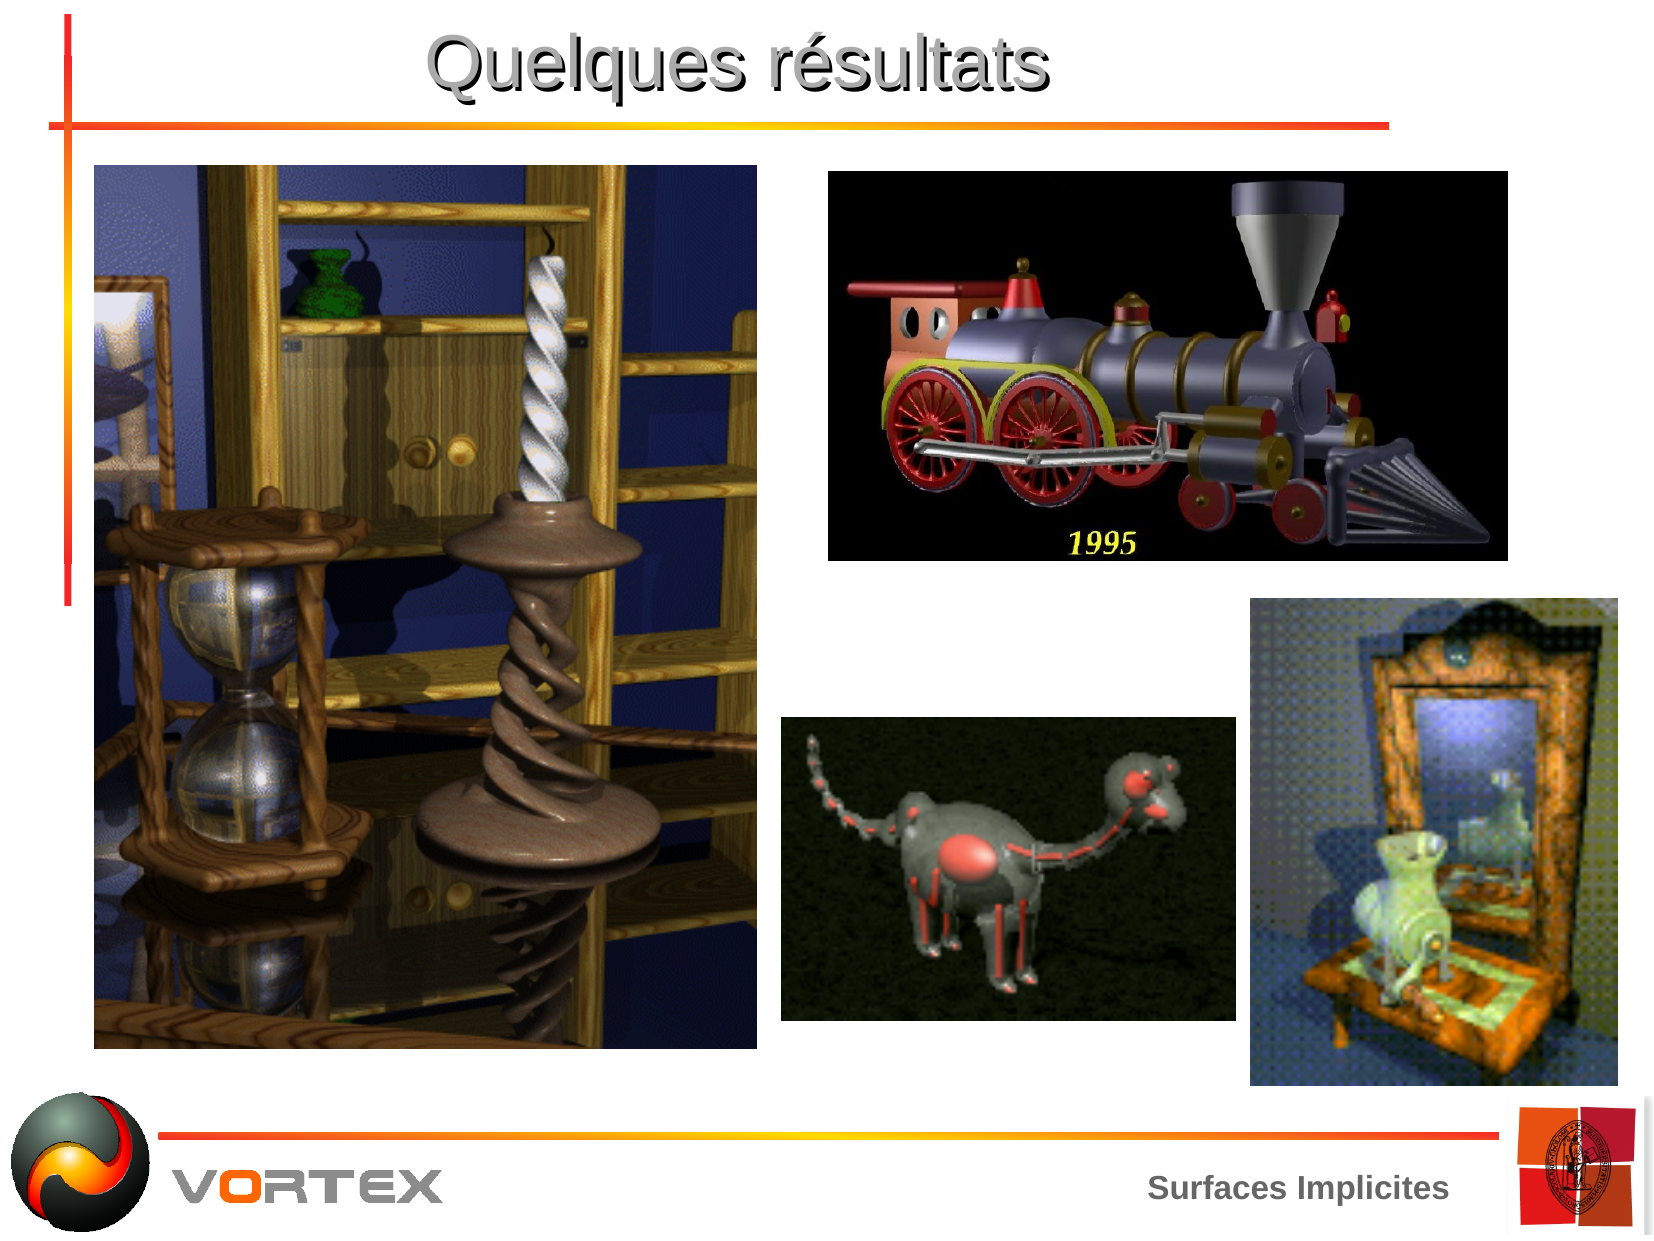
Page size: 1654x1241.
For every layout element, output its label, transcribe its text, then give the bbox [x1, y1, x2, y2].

picture [828, 171, 1508, 561]
picture [1250, 598, 1618, 1086]
picture [1505, 1096, 1653, 1235]
picture [781, 717, 1236, 1021]
title Quelques résultats [82, 4, 1392, 120]
picture [11, 1092, 443, 1232]
picture [94, 165, 757, 1049]
